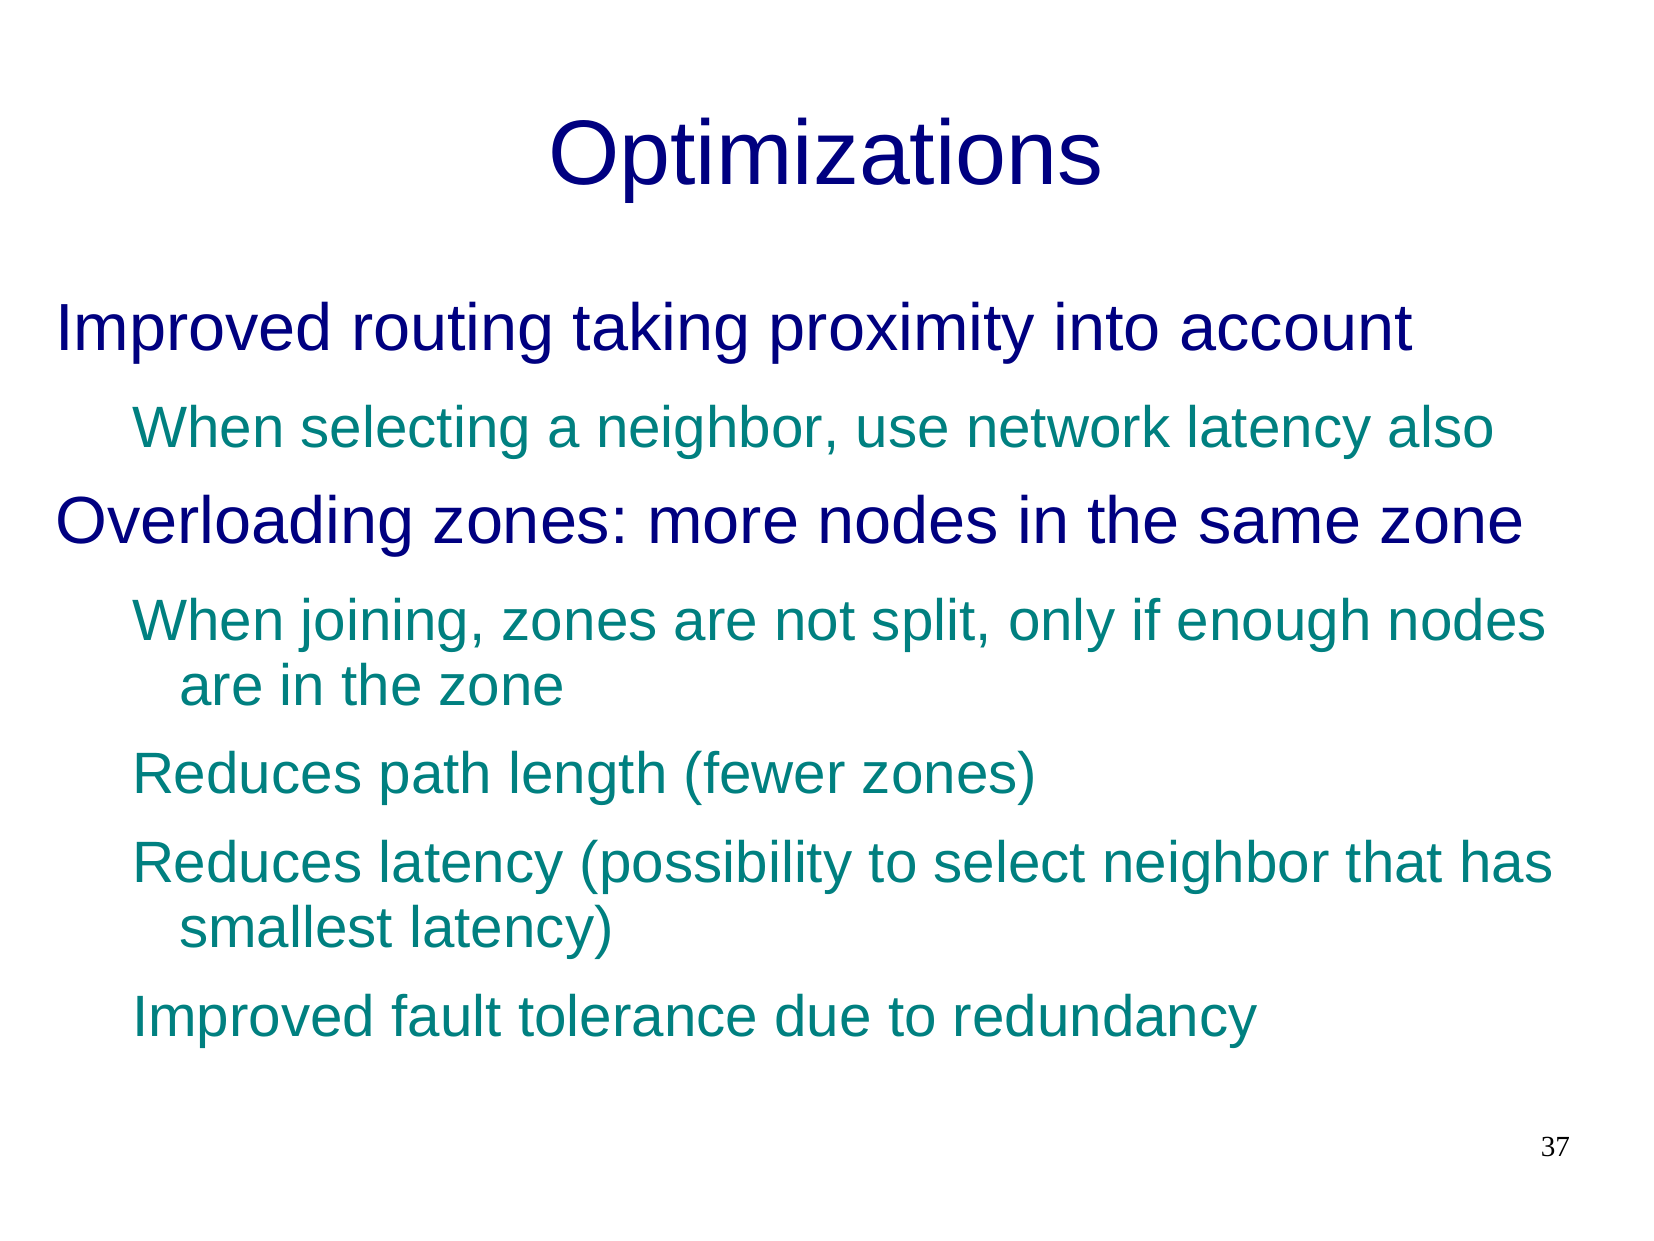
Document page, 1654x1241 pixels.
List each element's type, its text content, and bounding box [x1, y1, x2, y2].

title Optimizations [82, 49, 1571, 257]
list Improved routing taking proximity into account When selecting a neighbor, use network latency also Overloading zones: more nodes in the same zone When joining, zones are not split, only if enough nodes are in the zone Reduces path length (fewer zones) Reduces latency (possibility to select neighbor that has smallest latency) Improved fault tolerance due to redundancy [37, 290, 1613, 1109]
